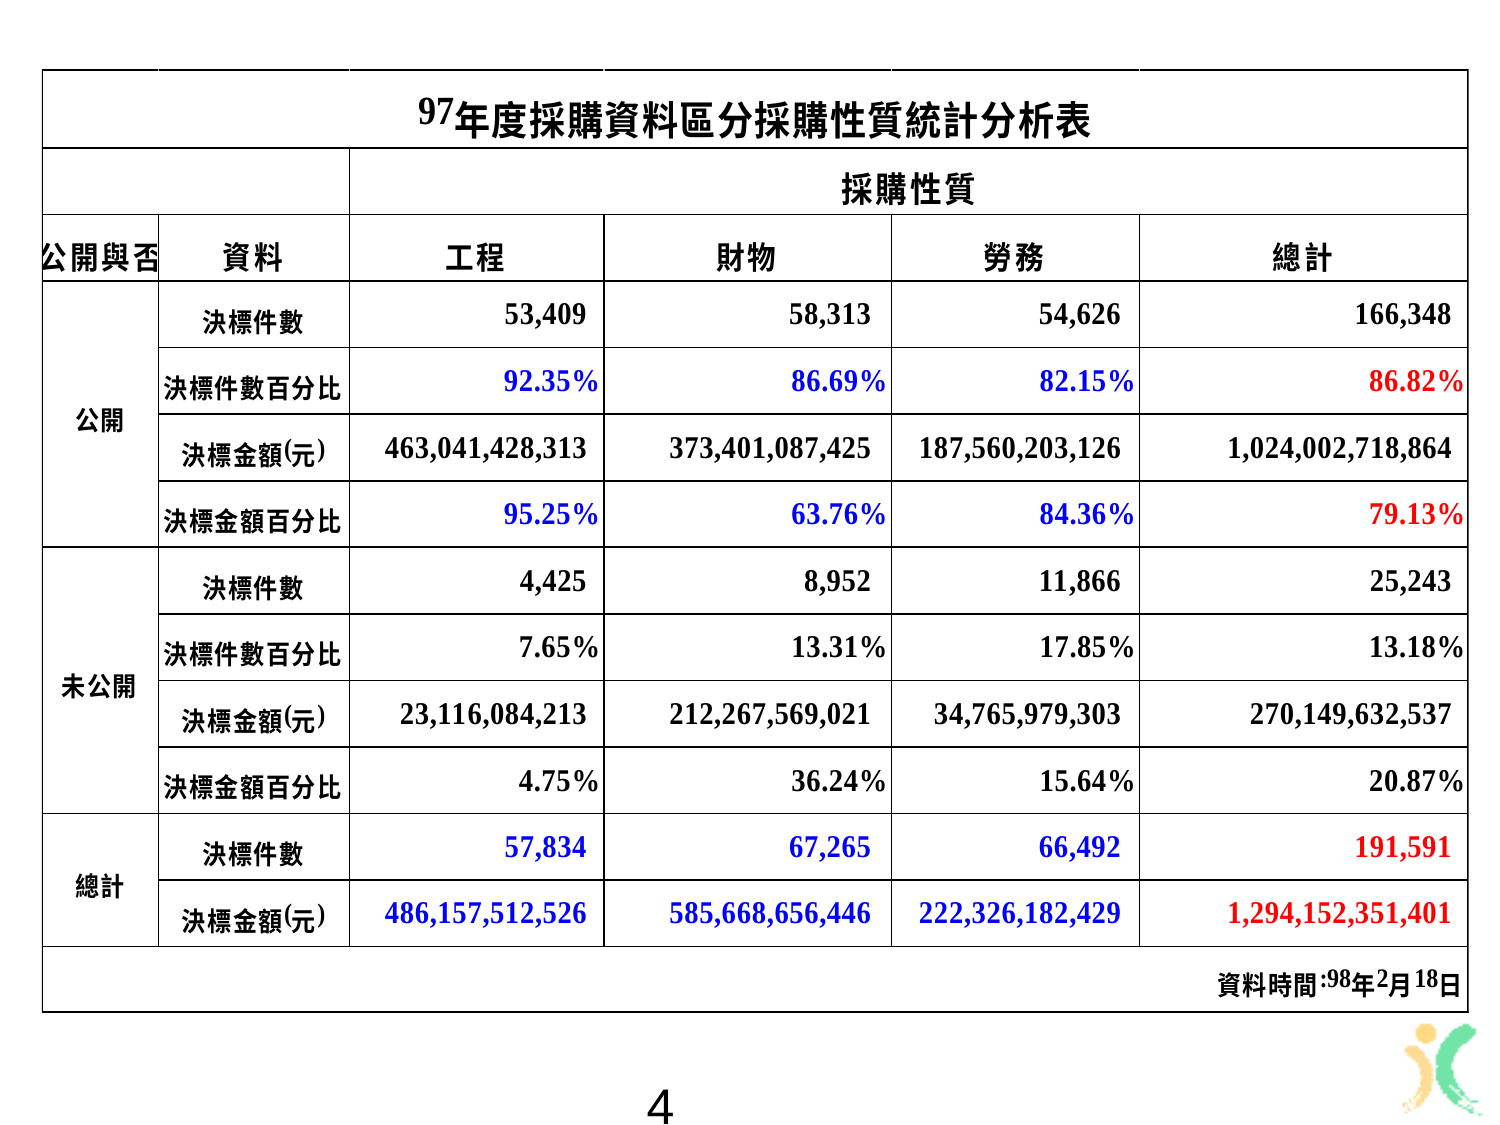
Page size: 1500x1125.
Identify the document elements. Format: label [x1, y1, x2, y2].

chart [41, 69, 1471, 1015]
